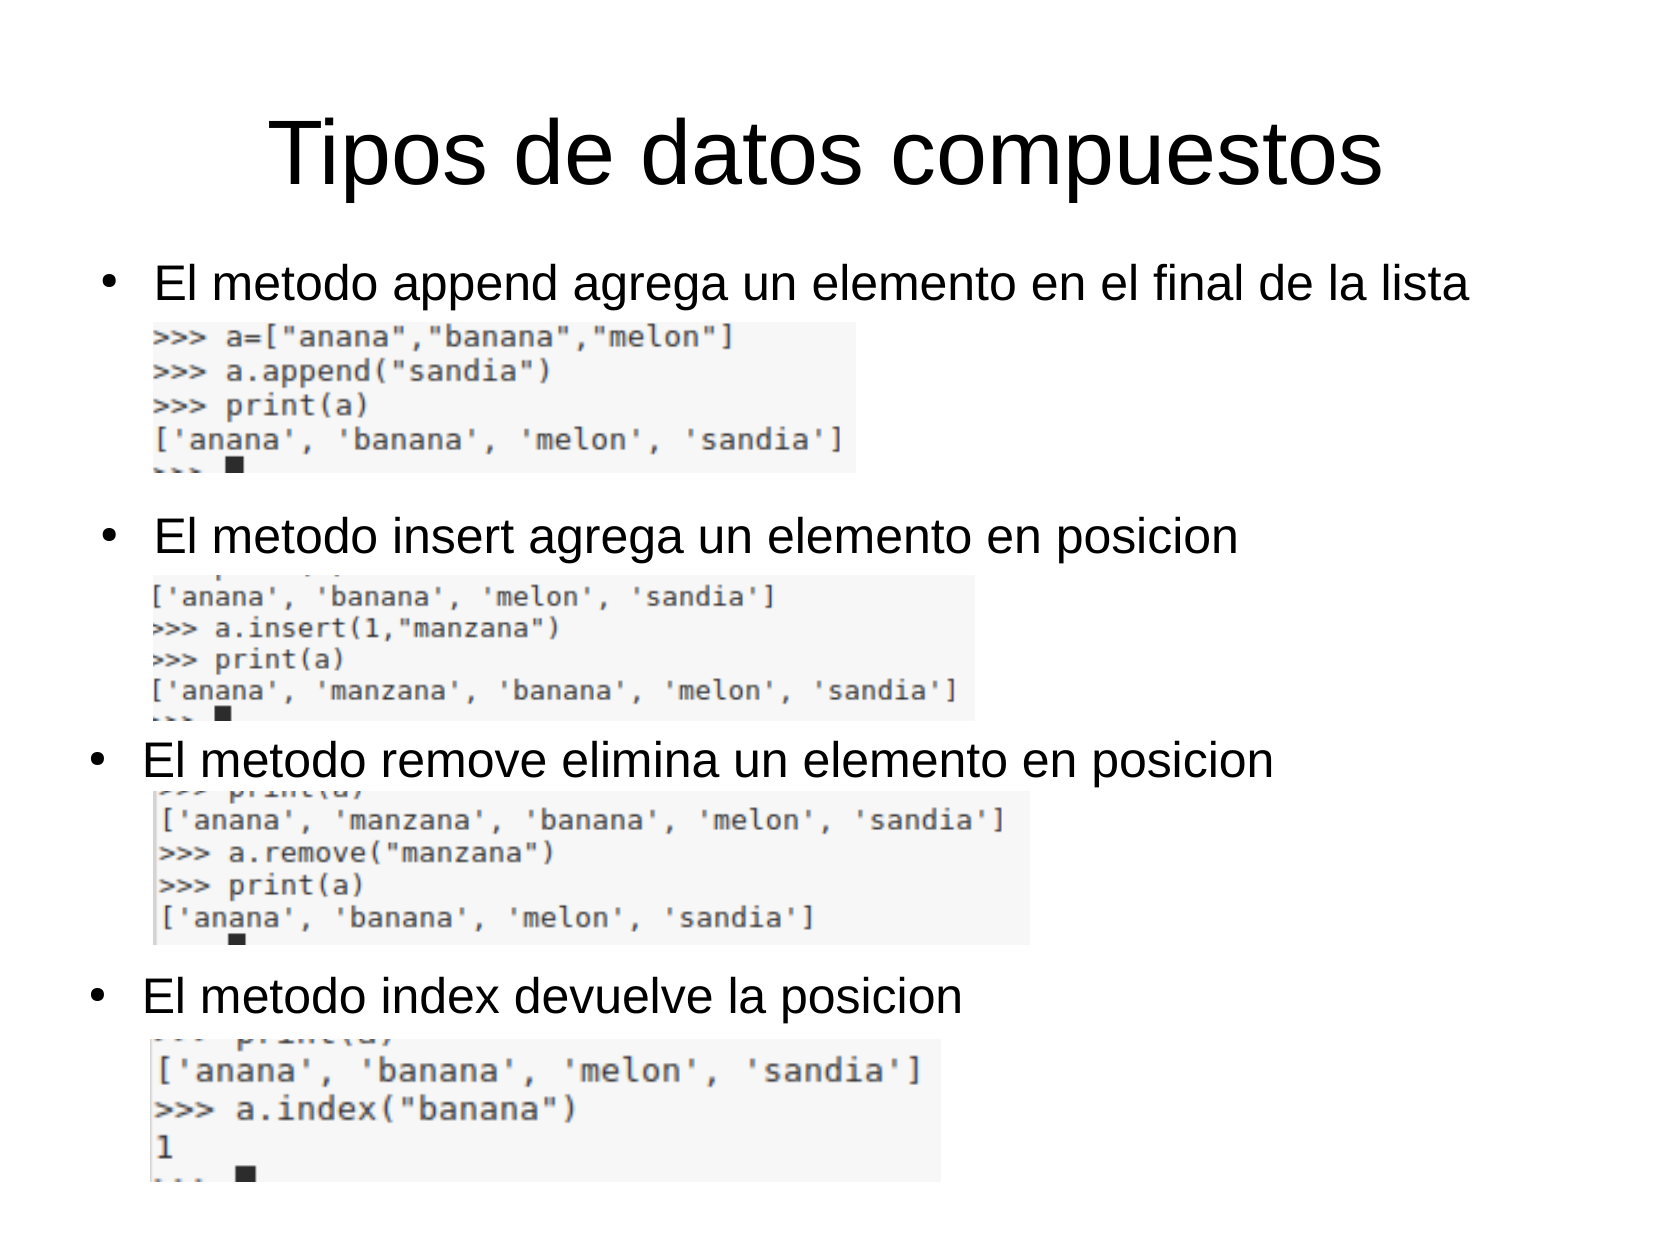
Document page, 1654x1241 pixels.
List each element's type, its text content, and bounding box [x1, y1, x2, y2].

list El metodo remove elimina un elemento en posicion [70, 732, 1560, 815]
list El metodo index devuelve la posicion [70, 968, 1560, 1052]
title Tipos de datos compuestos [82, 49, 1571, 254]
picture [153, 791, 1030, 945]
picture [153, 575, 975, 721]
picture [153, 322, 856, 473]
list El metodo insert agrega un elemento en posicion [82, 507, 1571, 591]
list El metodo append agrega un elemento en el final de la lista [82, 254, 1571, 343]
picture [150, 1039, 941, 1182]
